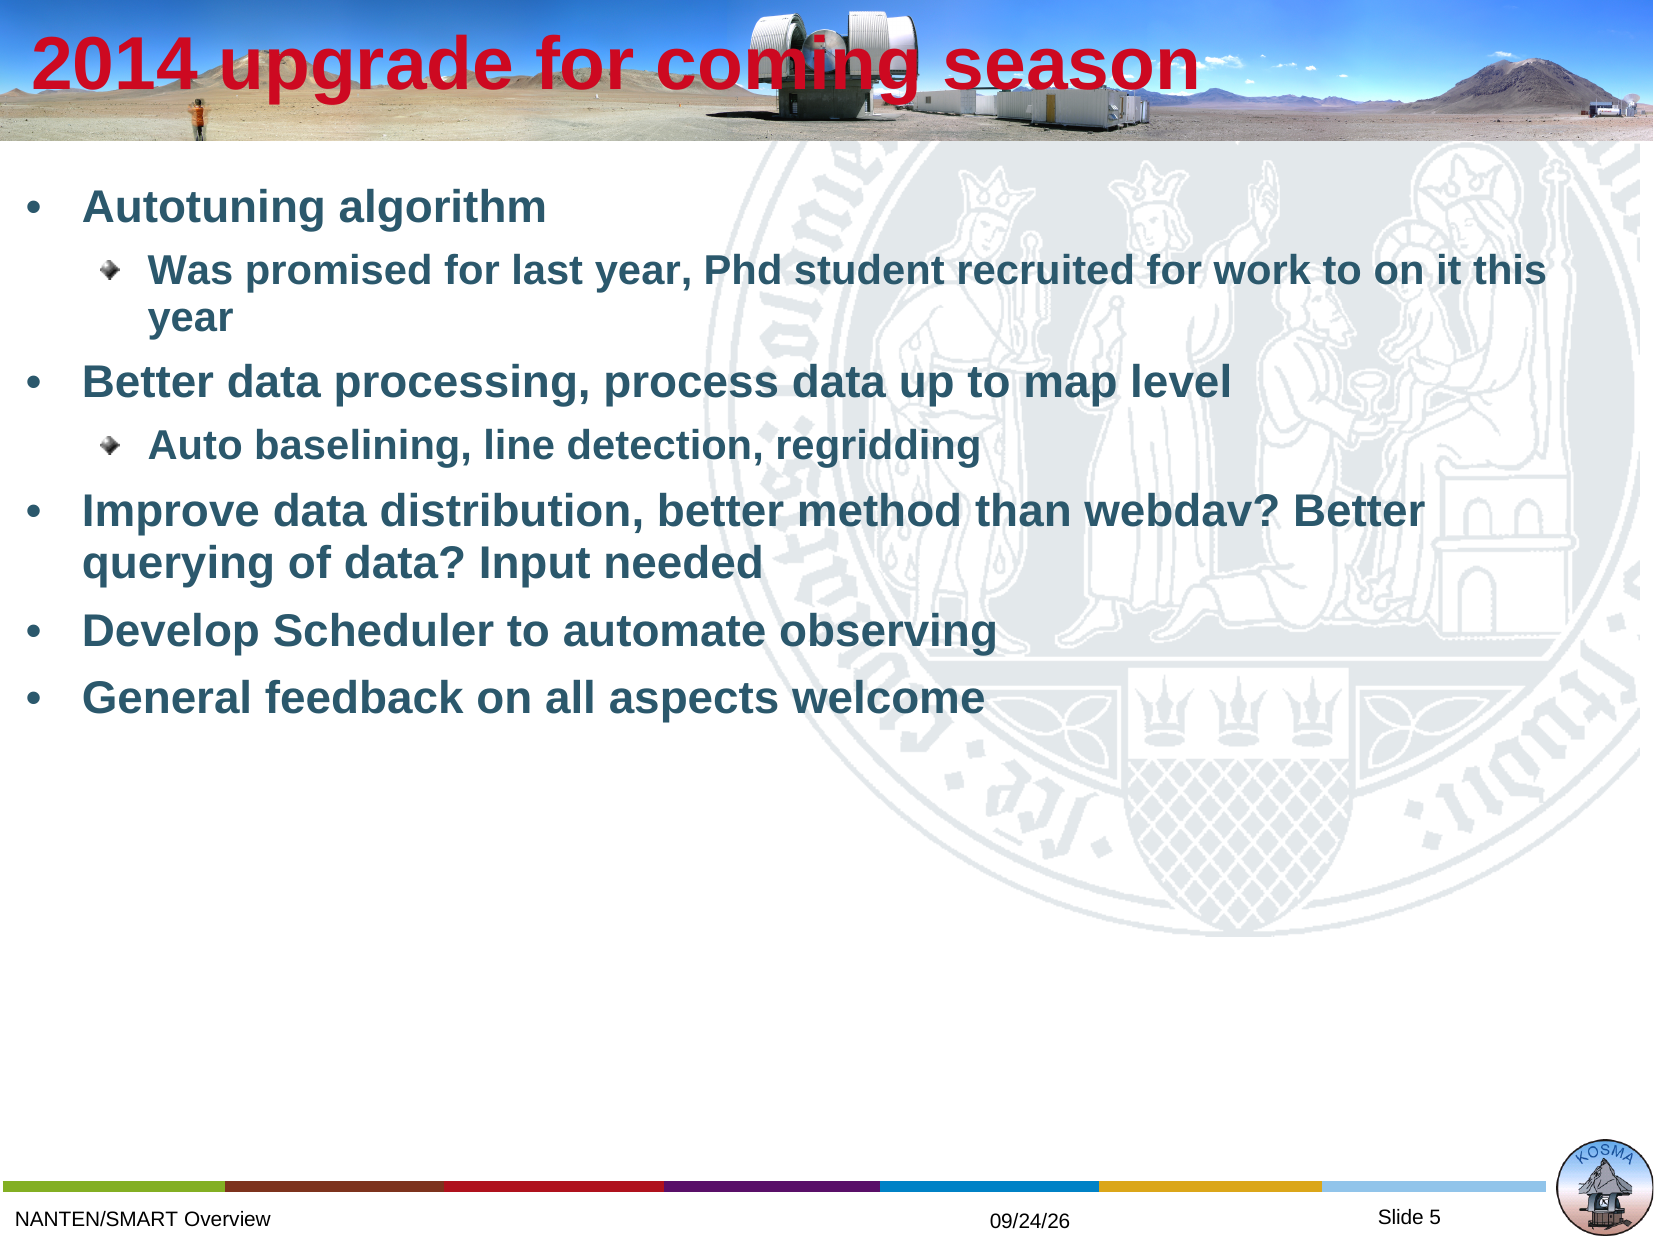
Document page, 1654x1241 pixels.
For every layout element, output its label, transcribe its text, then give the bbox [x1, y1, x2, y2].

picture [1556, 1139, 1654, 1236]
picture [0, 0, 1653, 937]
title 2014 upgrade for coming season [31, 17, 1623, 111]
list Autotuning algorithm Was promised for last year, Phd student recruited for work to on it this year Better data processing, process data up to map level Auto baselining, line detection, regridding Improve data distribution, better method than webdav? Better querying of data? Input needed Develop Scheduler to automate observing General feedback on all aspects welcome [25, 181, 1628, 1171]
